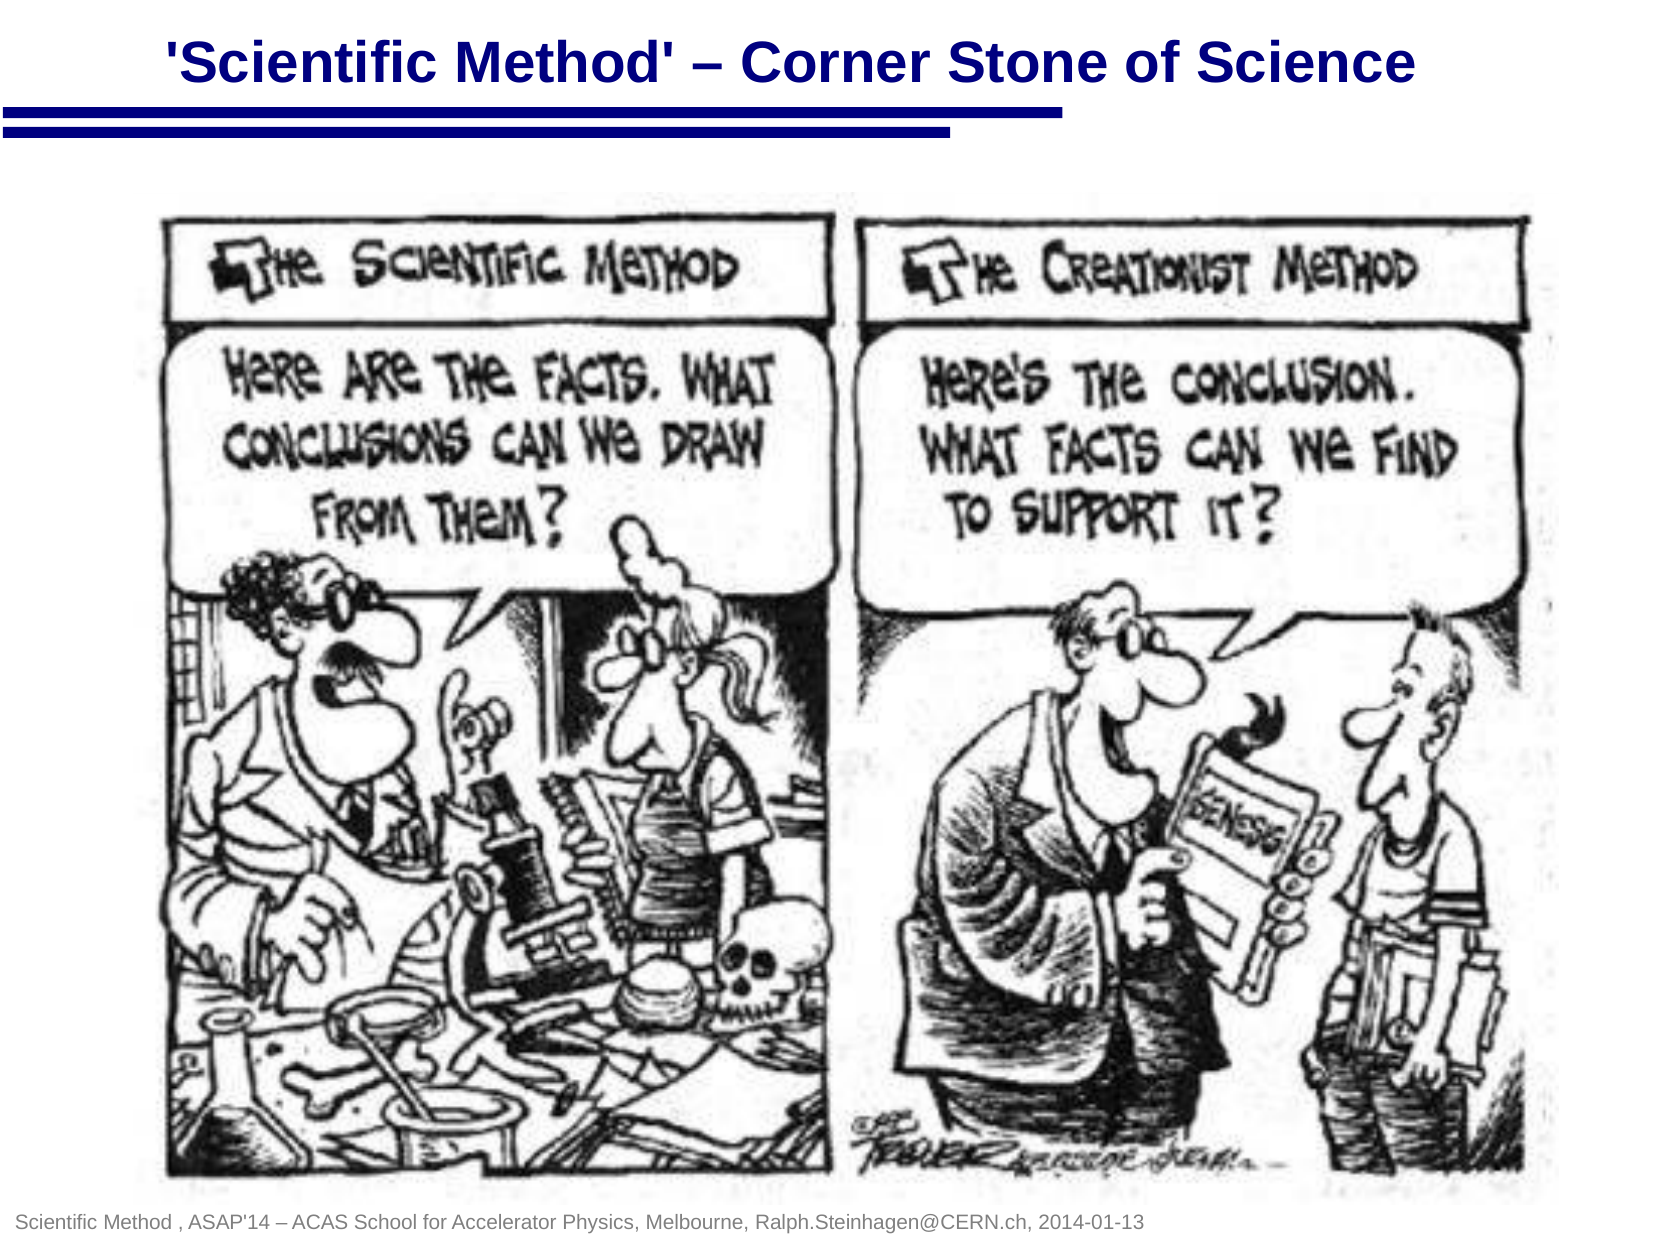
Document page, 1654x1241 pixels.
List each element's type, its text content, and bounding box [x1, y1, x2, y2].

picture [133, 151, 1559, 1205]
title 'Scientific Method' – Corner Stone of Science [165, 0, 1439, 125]
